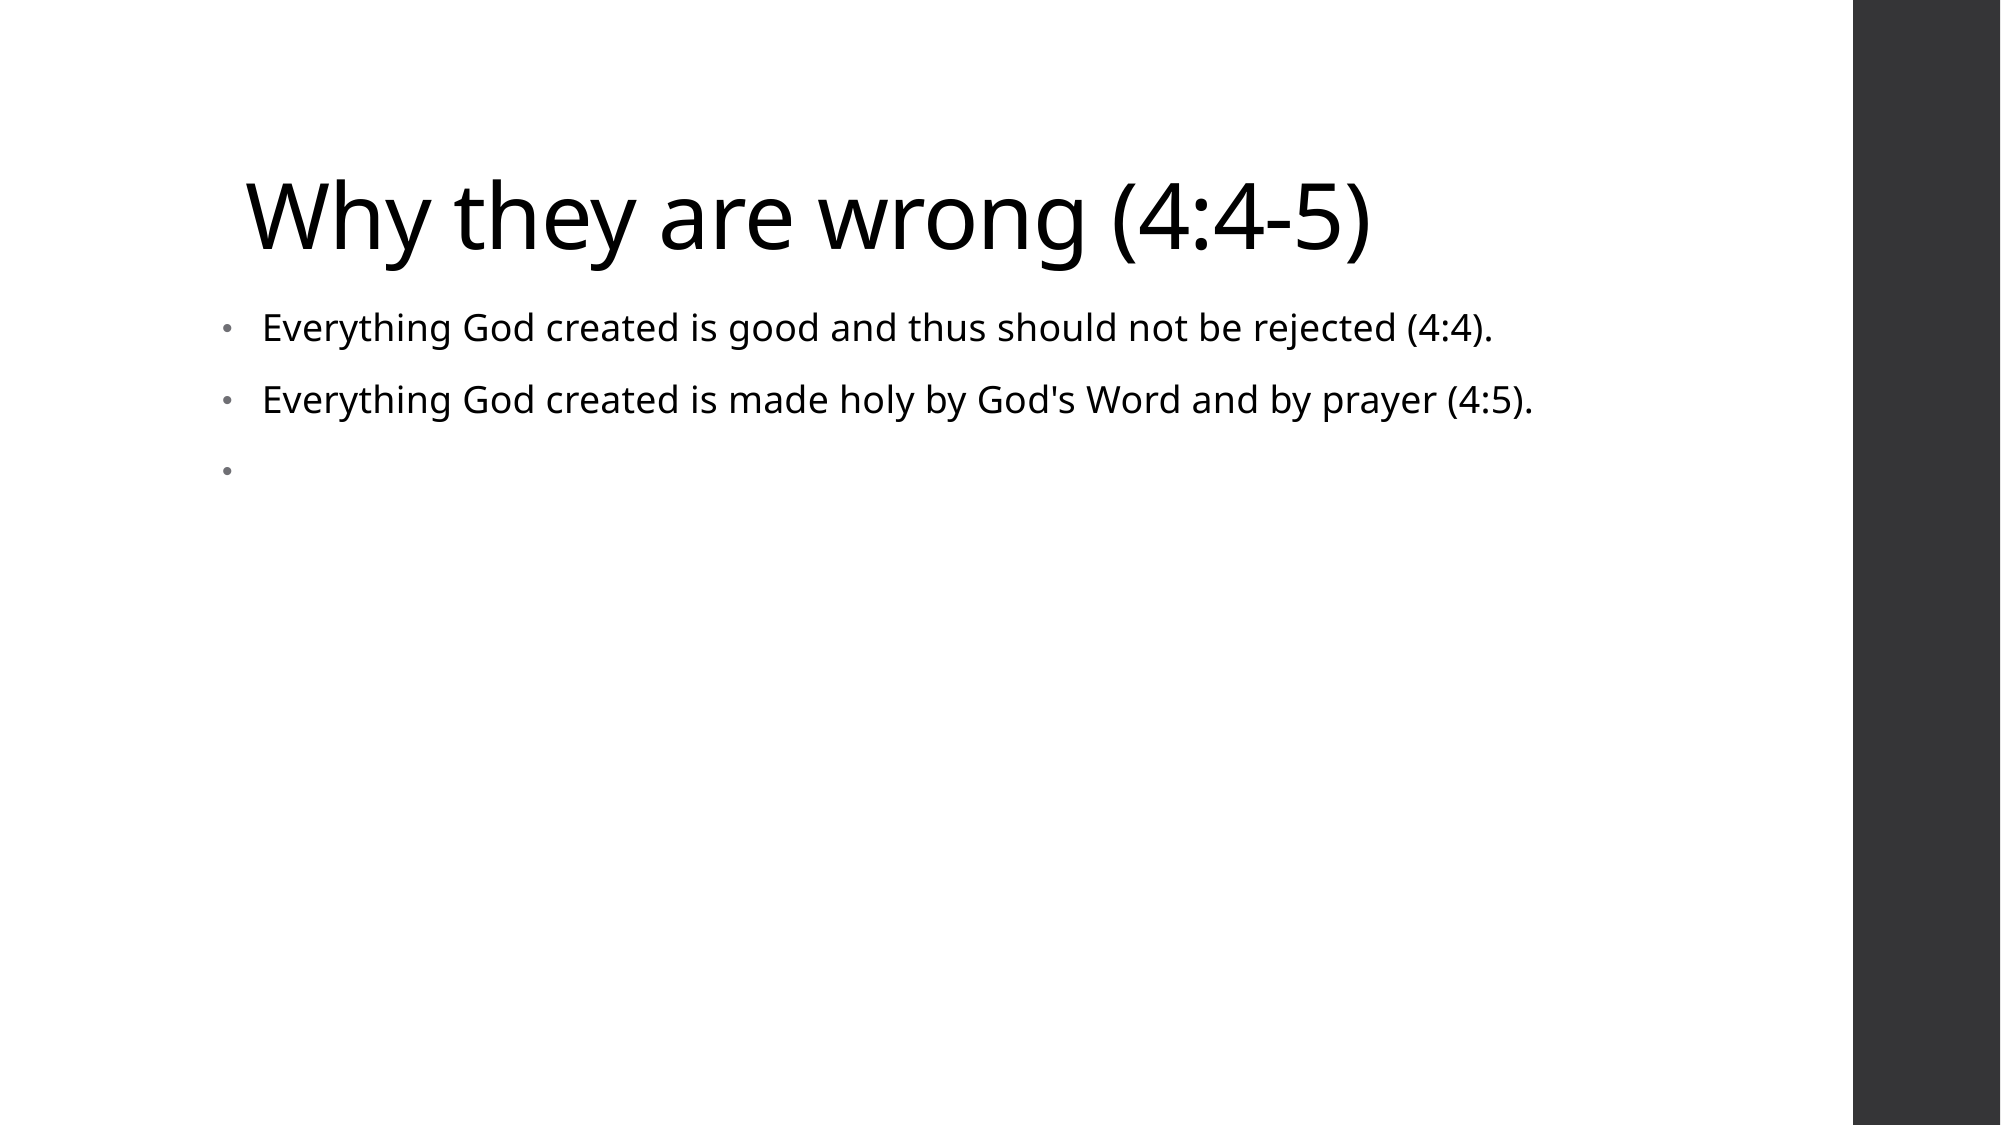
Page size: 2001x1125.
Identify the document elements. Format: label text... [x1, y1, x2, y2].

list Everything God created is good and thus should not be rejected (4:4). Everything God created is made holy by God's Word and by prayer (4:5). [206, 299, 1617, 1014]
title Why they are wrong (4:4-5) [206, 60, 1797, 278]
